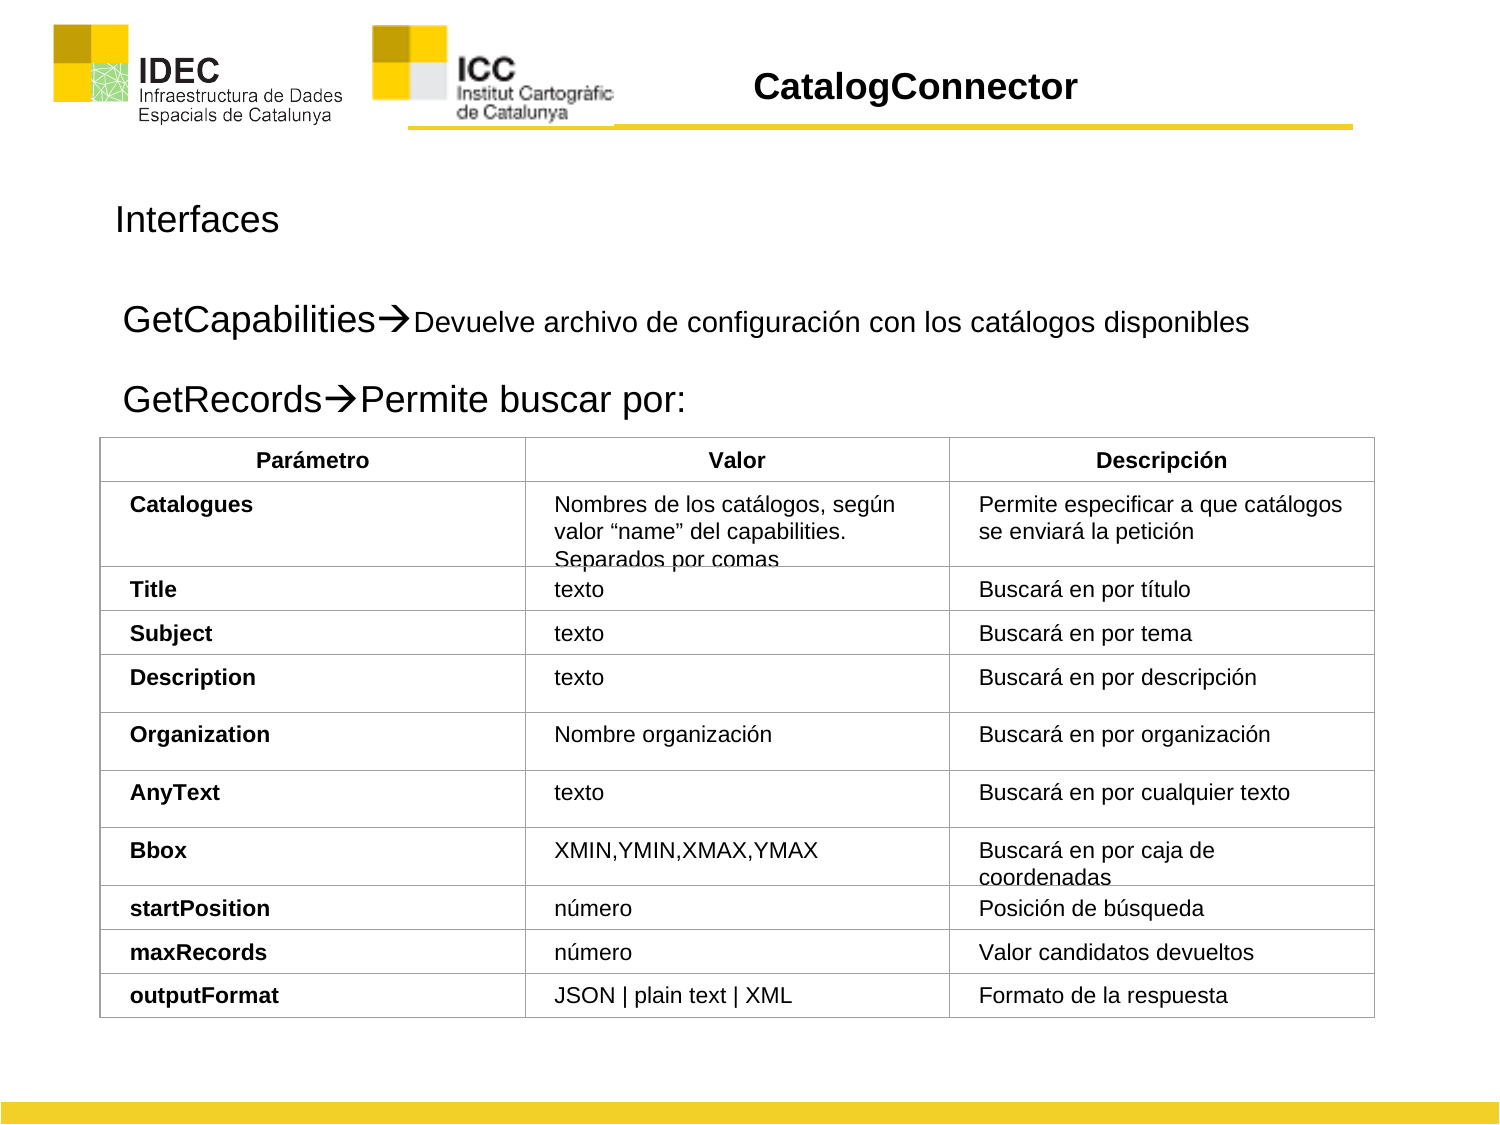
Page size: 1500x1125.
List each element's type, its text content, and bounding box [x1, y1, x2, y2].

text_box Catalogues [115, 482, 511, 566]
text_box Buscará en por organización [964, 713, 1360, 770]
text_box maxRecords [115, 930, 511, 973]
text_box Buscará en por título [964, 567, 1360, 610]
text_box Interfaces [100, 187, 295, 248]
picture [372, 25, 614, 126]
text_box Title [115, 567, 511, 610]
text_box GetCapabilitiesDevuelve archivo de configuración con los catálogos disponibles GetRecordsPermite buscar por: [108, 287, 1375, 437]
text_box Permite especificar a que catálogos se enviará la petición [964, 482, 1360, 566]
text_box Description [115, 655, 511, 712]
text_box JSON | plain text | XML [539, 974, 936, 1017]
text_box Nombre organización [539, 713, 936, 770]
text_box Buscará en por cualquier texto [964, 771, 1360, 827]
text_box Parámetro [115, 438, 511, 481]
text_box Descripción [964, 438, 1360, 481]
text_box número [539, 886, 936, 929]
text_box startPosition [115, 886, 511, 929]
text_box Buscará en por caja de coordenadas [964, 828, 1360, 885]
text_box Bbox [115, 828, 511, 885]
text_box CatalogConnector [738, 54, 1094, 116]
text_box [0, 1101, 1500, 1125]
text_box texto [539, 655, 936, 712]
text_box Formato de la respuesta [964, 974, 1360, 1017]
text_box XMIN,YMIN,XMAX,YMAX [539, 828, 936, 885]
text_box texto [539, 611, 936, 654]
text_box AnyText [115, 771, 511, 827]
text_box Subject [115, 611, 511, 654]
text_box outputFormat [115, 974, 511, 1017]
text_box Nombres de los catálogos, según valor “name” del capabilities. Separados por comas [539, 482, 936, 566]
chart [53, 24, 343, 126]
text_box Buscará en por descripción [964, 655, 1360, 712]
text_box Organization [115, 713, 511, 770]
text_box Buscará en por tema [964, 611, 1360, 654]
text_box texto [539, 771, 936, 827]
text_box número [539, 930, 936, 973]
text_box Valor candidatos devueltos [964, 930, 1360, 973]
text_box texto [539, 567, 936, 610]
text_box Valor [539, 438, 936, 481]
text_box Posición de búsqueda [964, 886, 1360, 929]
